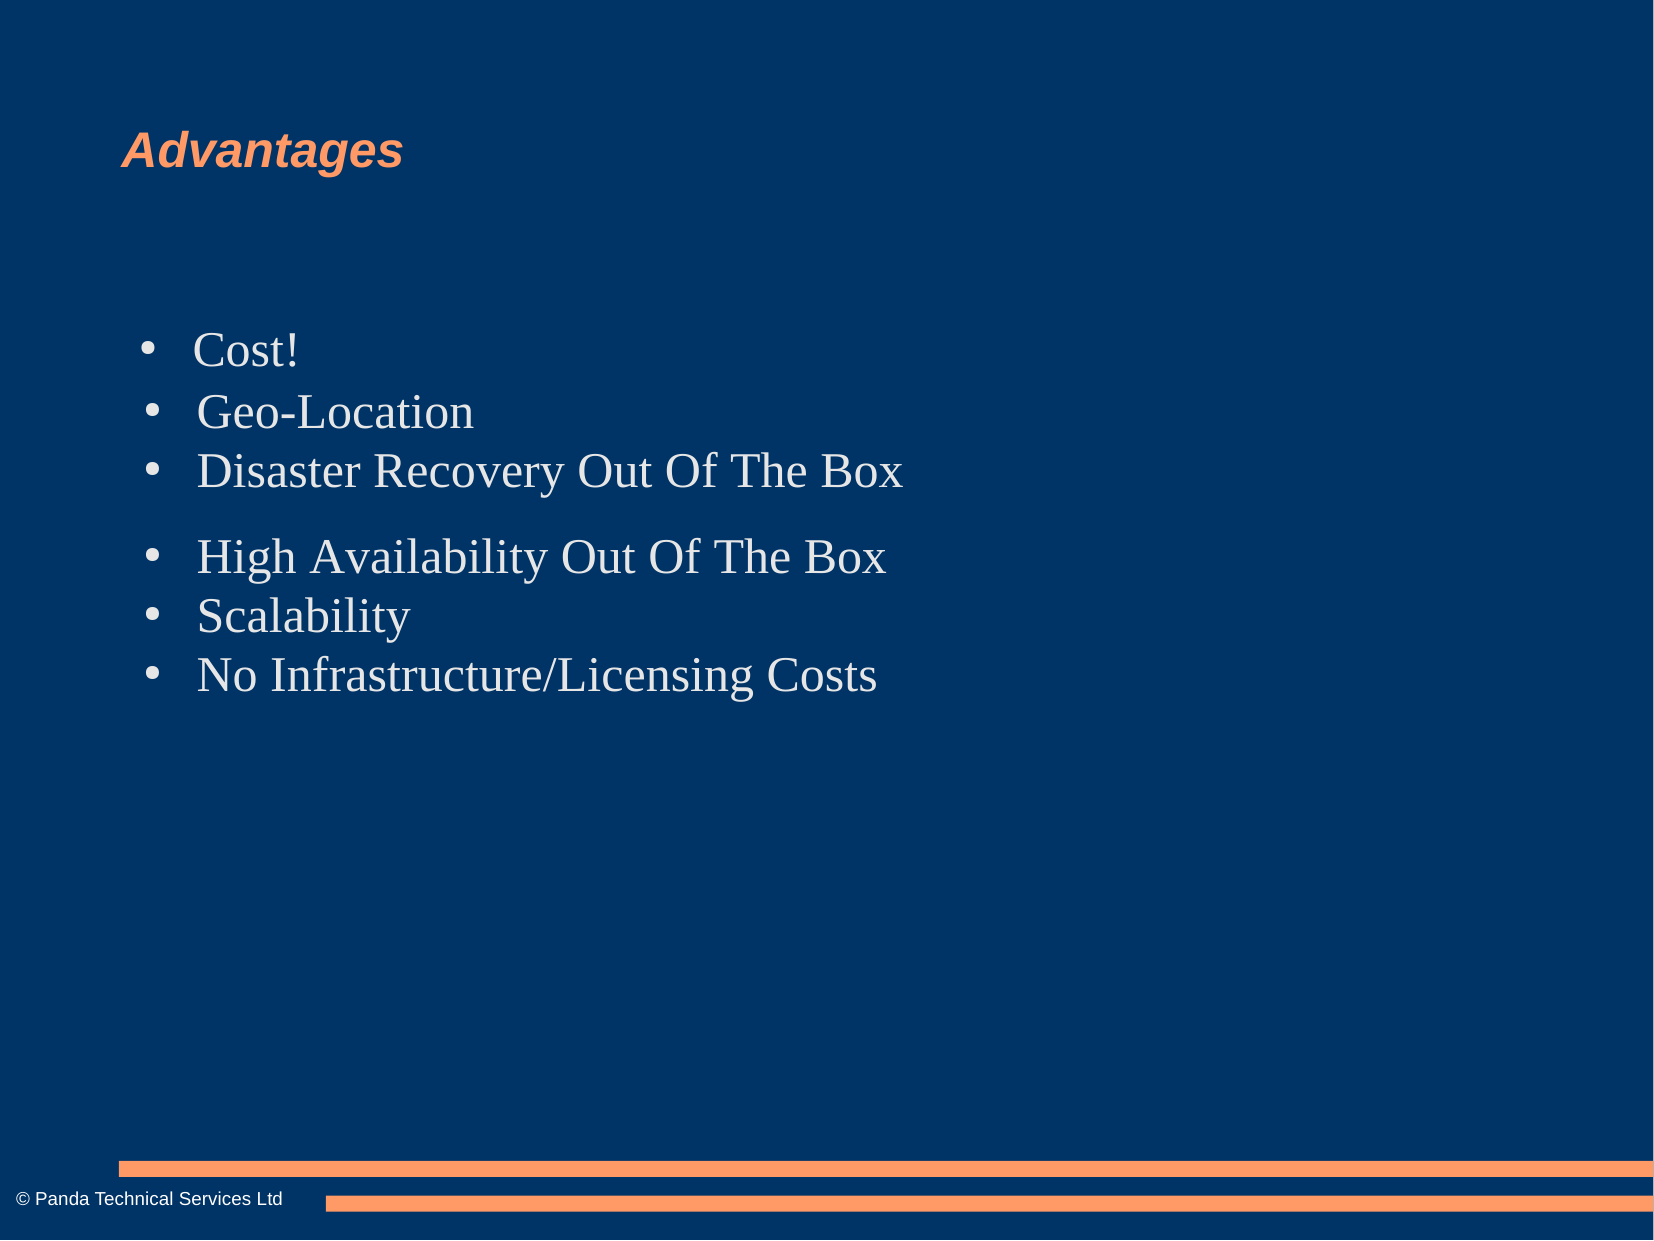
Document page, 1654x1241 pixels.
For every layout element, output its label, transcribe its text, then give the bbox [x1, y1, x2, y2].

list No Infrastructure/Licensing Costs [125, 650, 1565, 709]
list Cost! [121, 322, 1561, 384]
list Scalability [125, 587, 1565, 650]
text_box © Panda Technical Services Ltd [1, 1181, 297, 1218]
title Advantages [121, 46, 1534, 254]
list High Availability Out Of The Box [125, 528, 1565, 587]
list Geo-Location [125, 383, 1565, 442]
list Disaster Recovery Out Of The Box [125, 442, 1565, 505]
